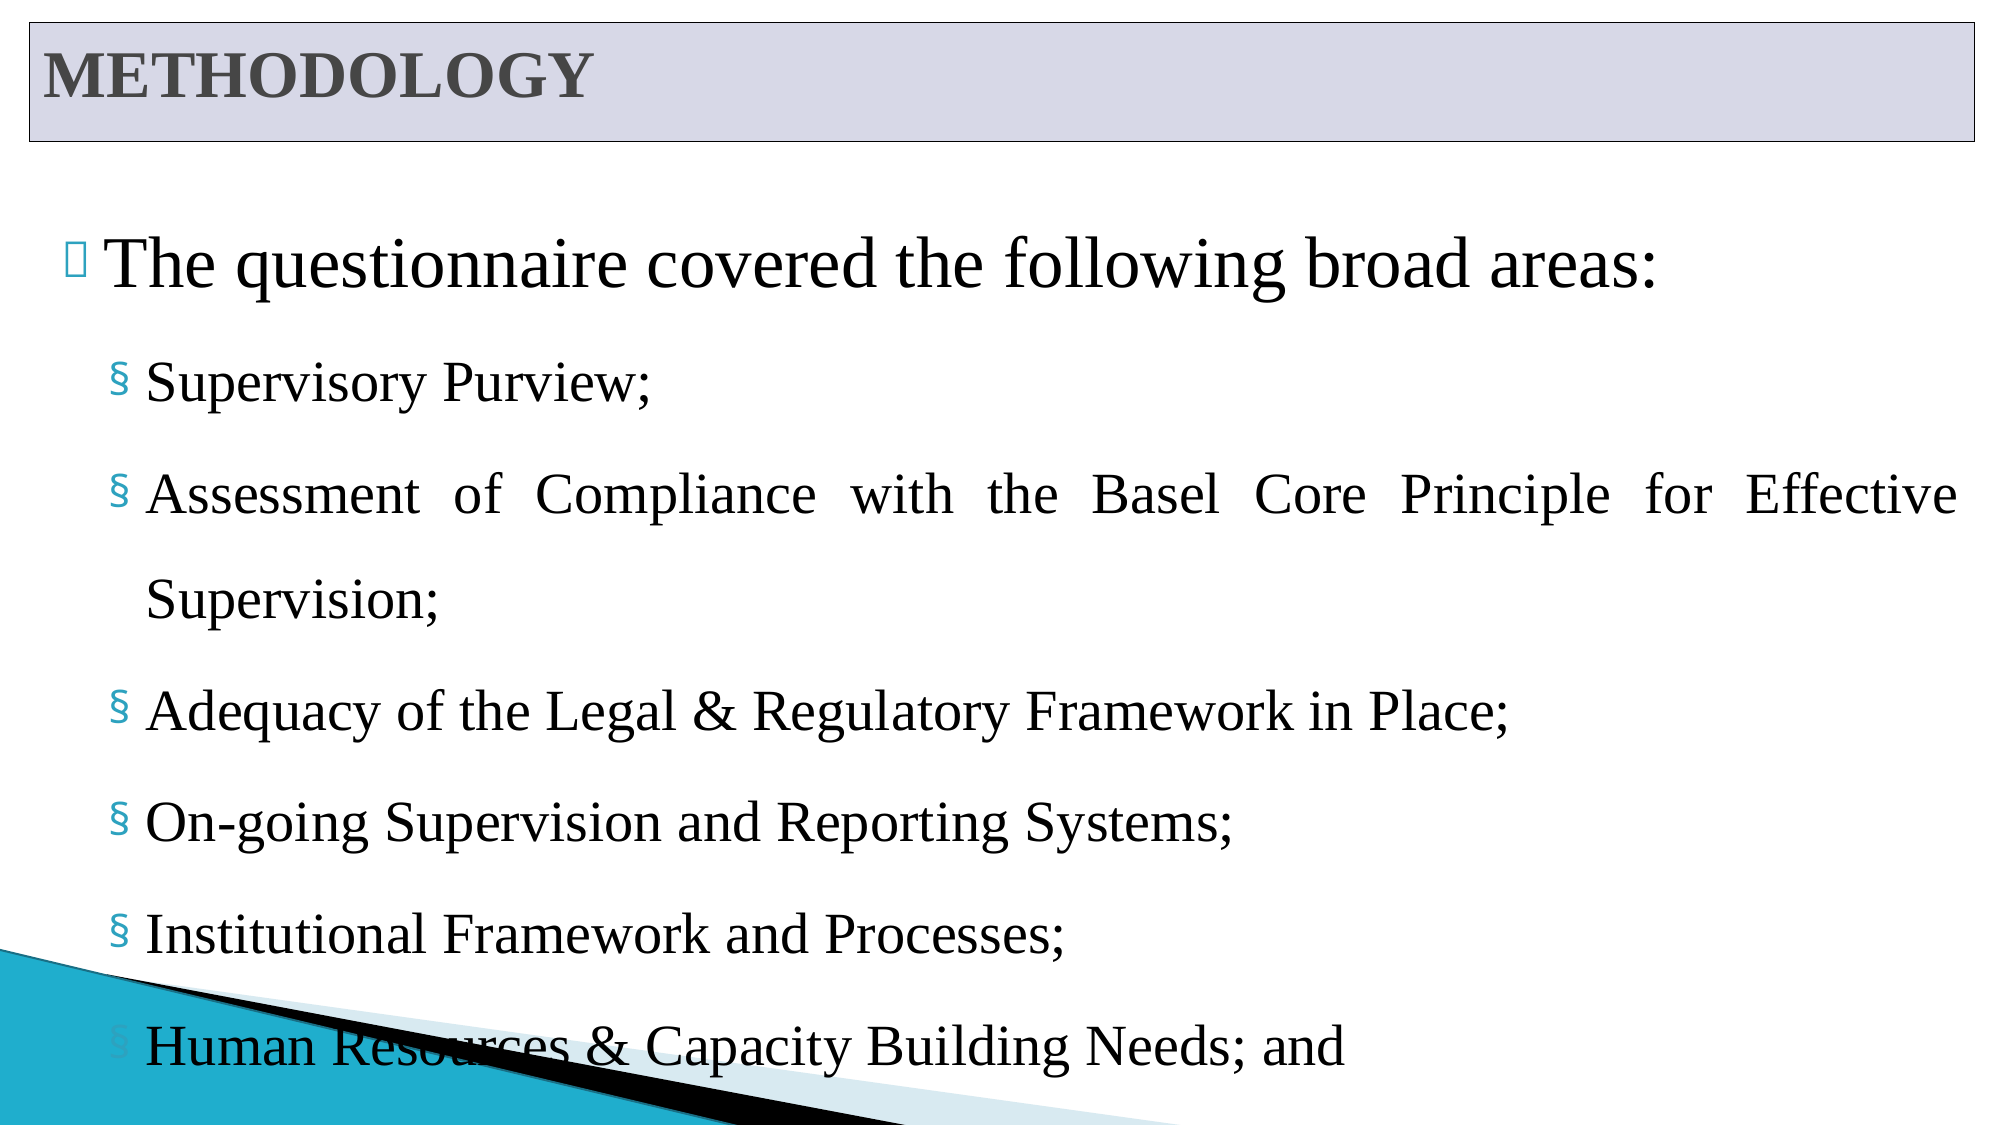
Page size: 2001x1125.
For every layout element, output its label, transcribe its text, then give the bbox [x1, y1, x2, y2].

list The questionnaire covered the following broad areas: Supervisory Purview; Assessment of Compliance with the Basel Core Principle for Effective Supervision; Adequacy of the Legal & Regulatory Framework in Place; On-going Supervision and Reporting Systems; Institutional Framework and Processes; Human Resources & Capacity Building Needs; and Supervisory Initiatives. [29, 163, 1975, 1048]
title METHODOLOGY [29, 22, 1975, 142]
